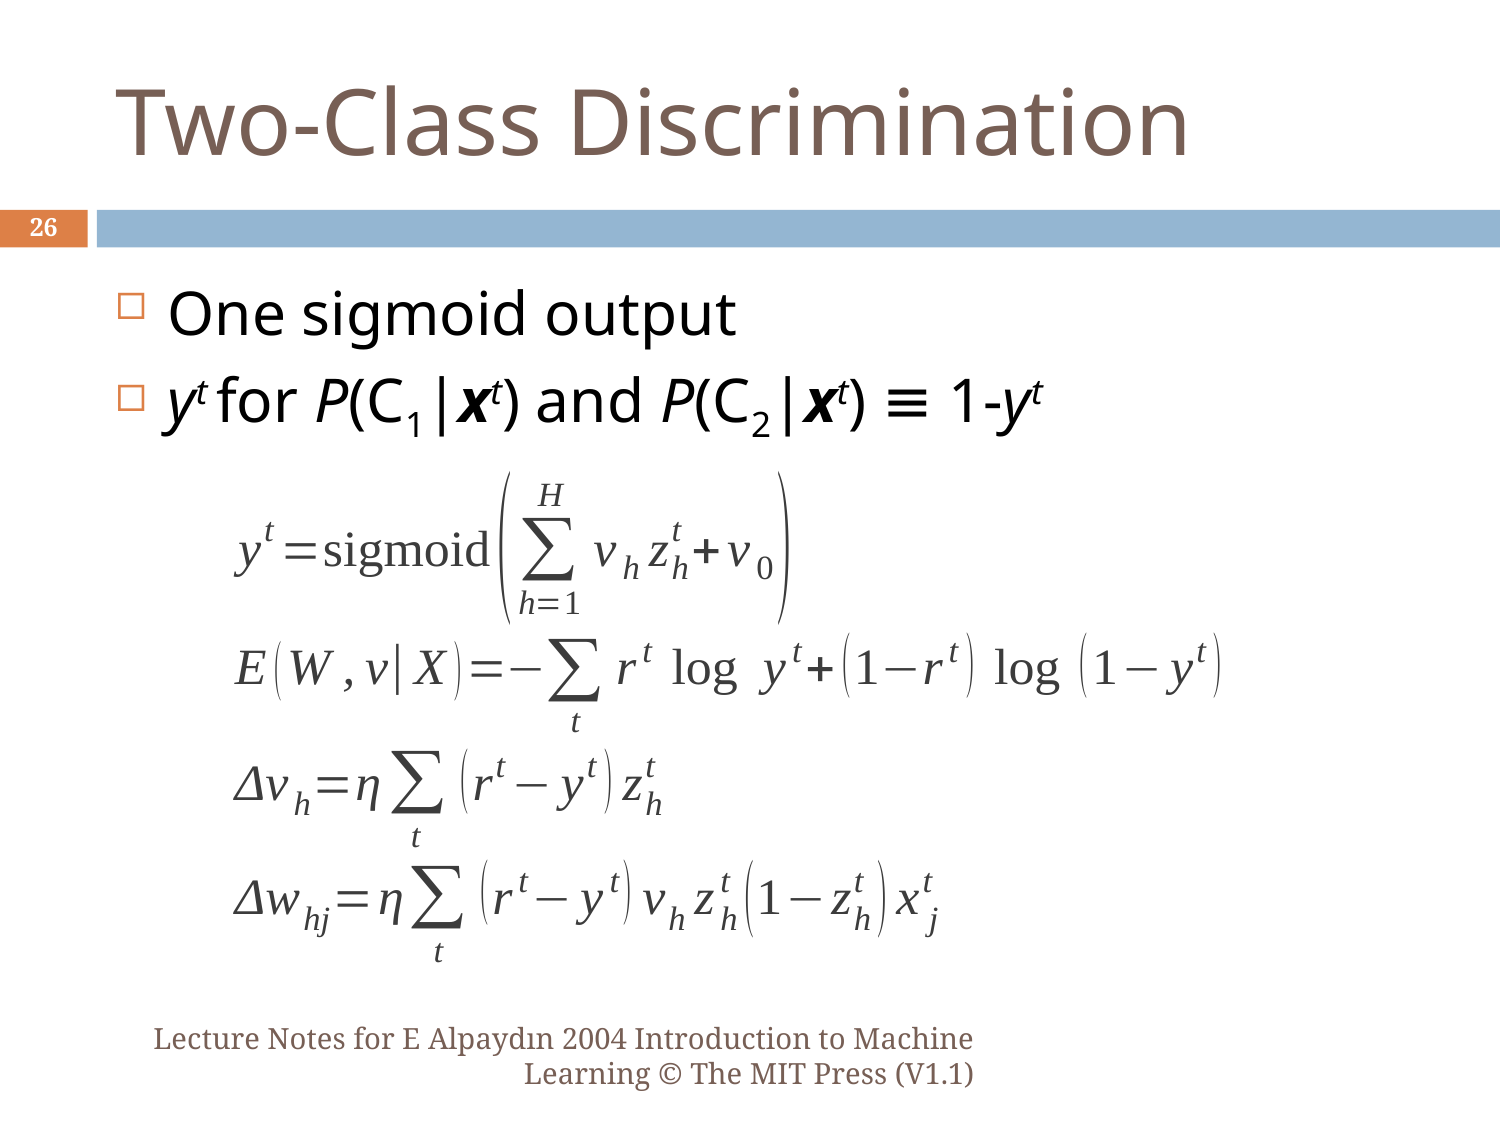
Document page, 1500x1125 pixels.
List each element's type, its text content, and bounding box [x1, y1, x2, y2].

list One sigmoid output yt for P(C1|xt) and P(C2|xt) ≡ 1-yt [100, 267, 1388, 977]
text_box <number> [0, 208, 88, 249]
title Two-Class Discrimination [100, 37, 1438, 201]
text_box Lecture Notes for E Alpaydın 2004 Introduction to Machine Learning © The MIT Press (V1.1) [99, 1025, 990, 1085]
text_box [218, 467, 1247, 970]
